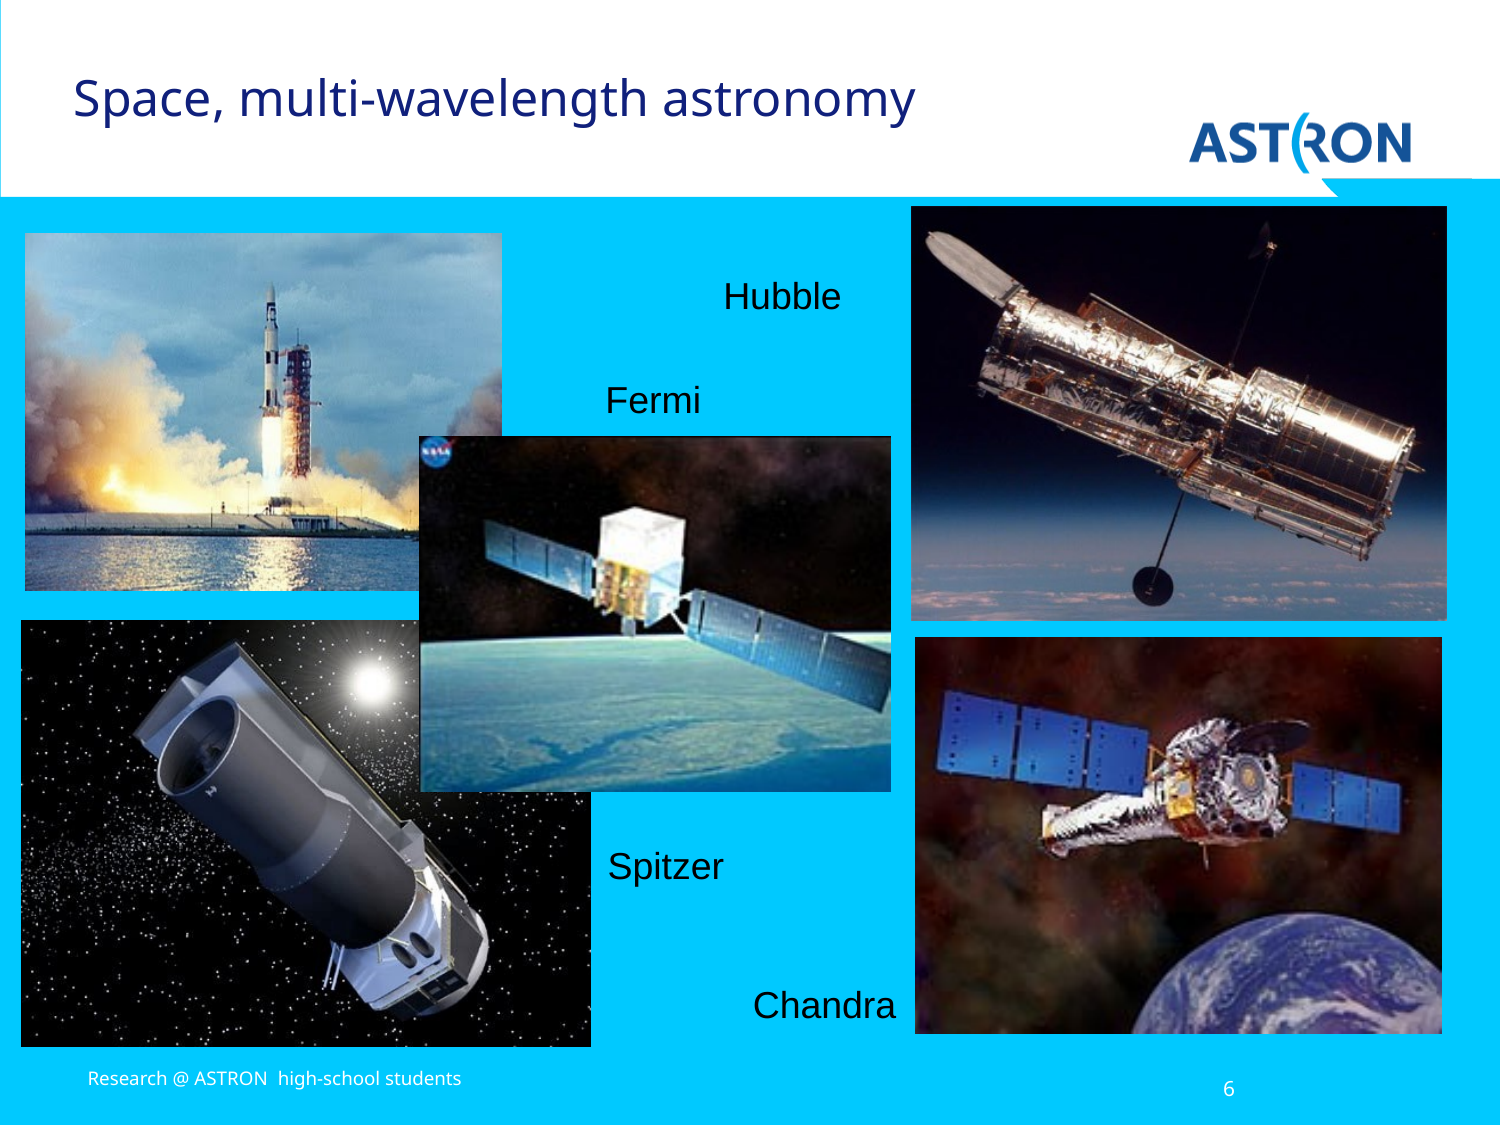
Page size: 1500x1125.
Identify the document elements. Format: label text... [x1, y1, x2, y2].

text_box Space, multi-wavelength astronomy [59, 59, 1064, 170]
picture [842, 766, 852, 771]
text_box Hubble [708, 267, 857, 325]
text_box <number> [1208, 1062, 1409, 1125]
text_box Chandra [738, 976, 912, 1034]
picture [912, 207, 1446, 620]
picture [22, 234, 890, 1046]
picture [877, 749, 885, 754]
text_box Spitzer [592, 838, 740, 896]
picture [916, 638, 1441, 1033]
text_box Fermi [590, 372, 716, 429]
text_box Research @ ASTRON high-school students [87, 1062, 1055, 1125]
picture [0, 0, 1500, 196]
